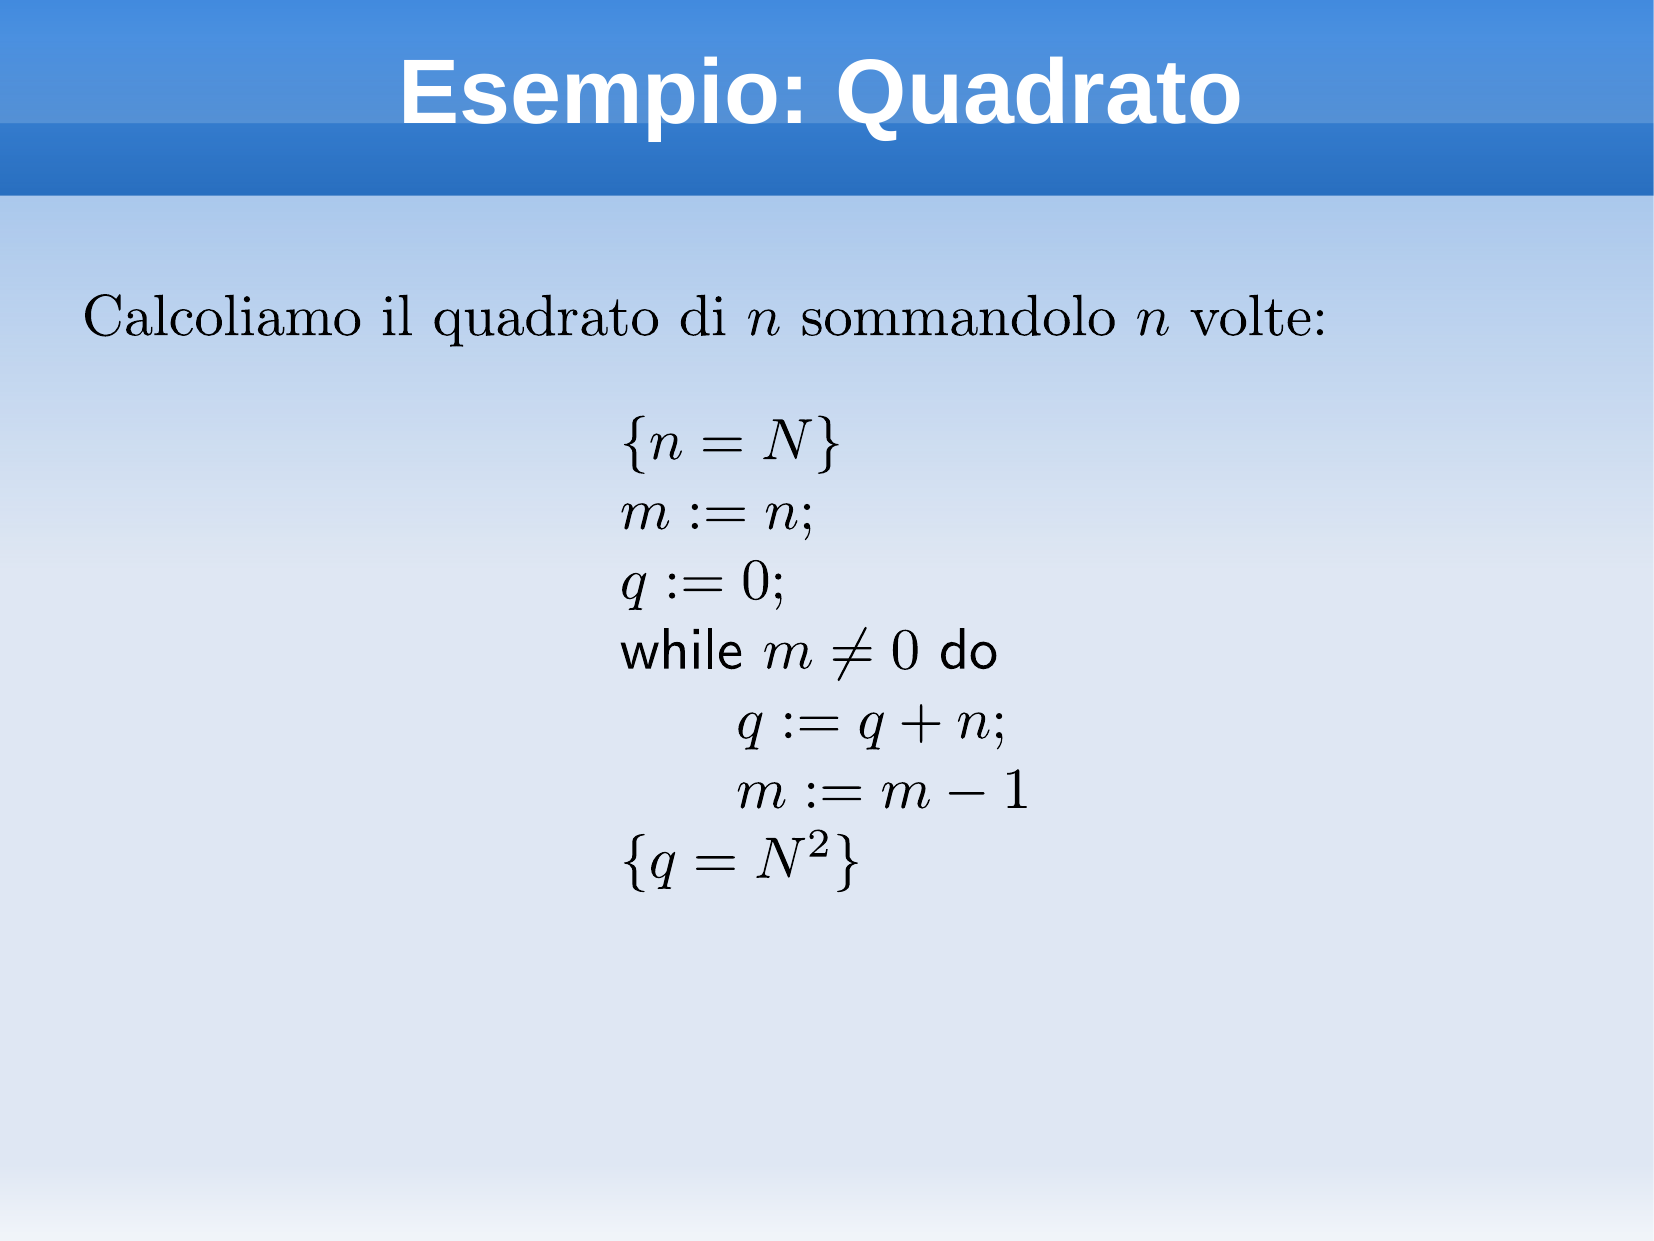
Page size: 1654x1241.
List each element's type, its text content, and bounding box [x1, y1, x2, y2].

text_box [81, 294, 1329, 893]
title Esempio: Quadrato [76, 0, 1565, 196]
picture [0, 0, 1654, 1241]
